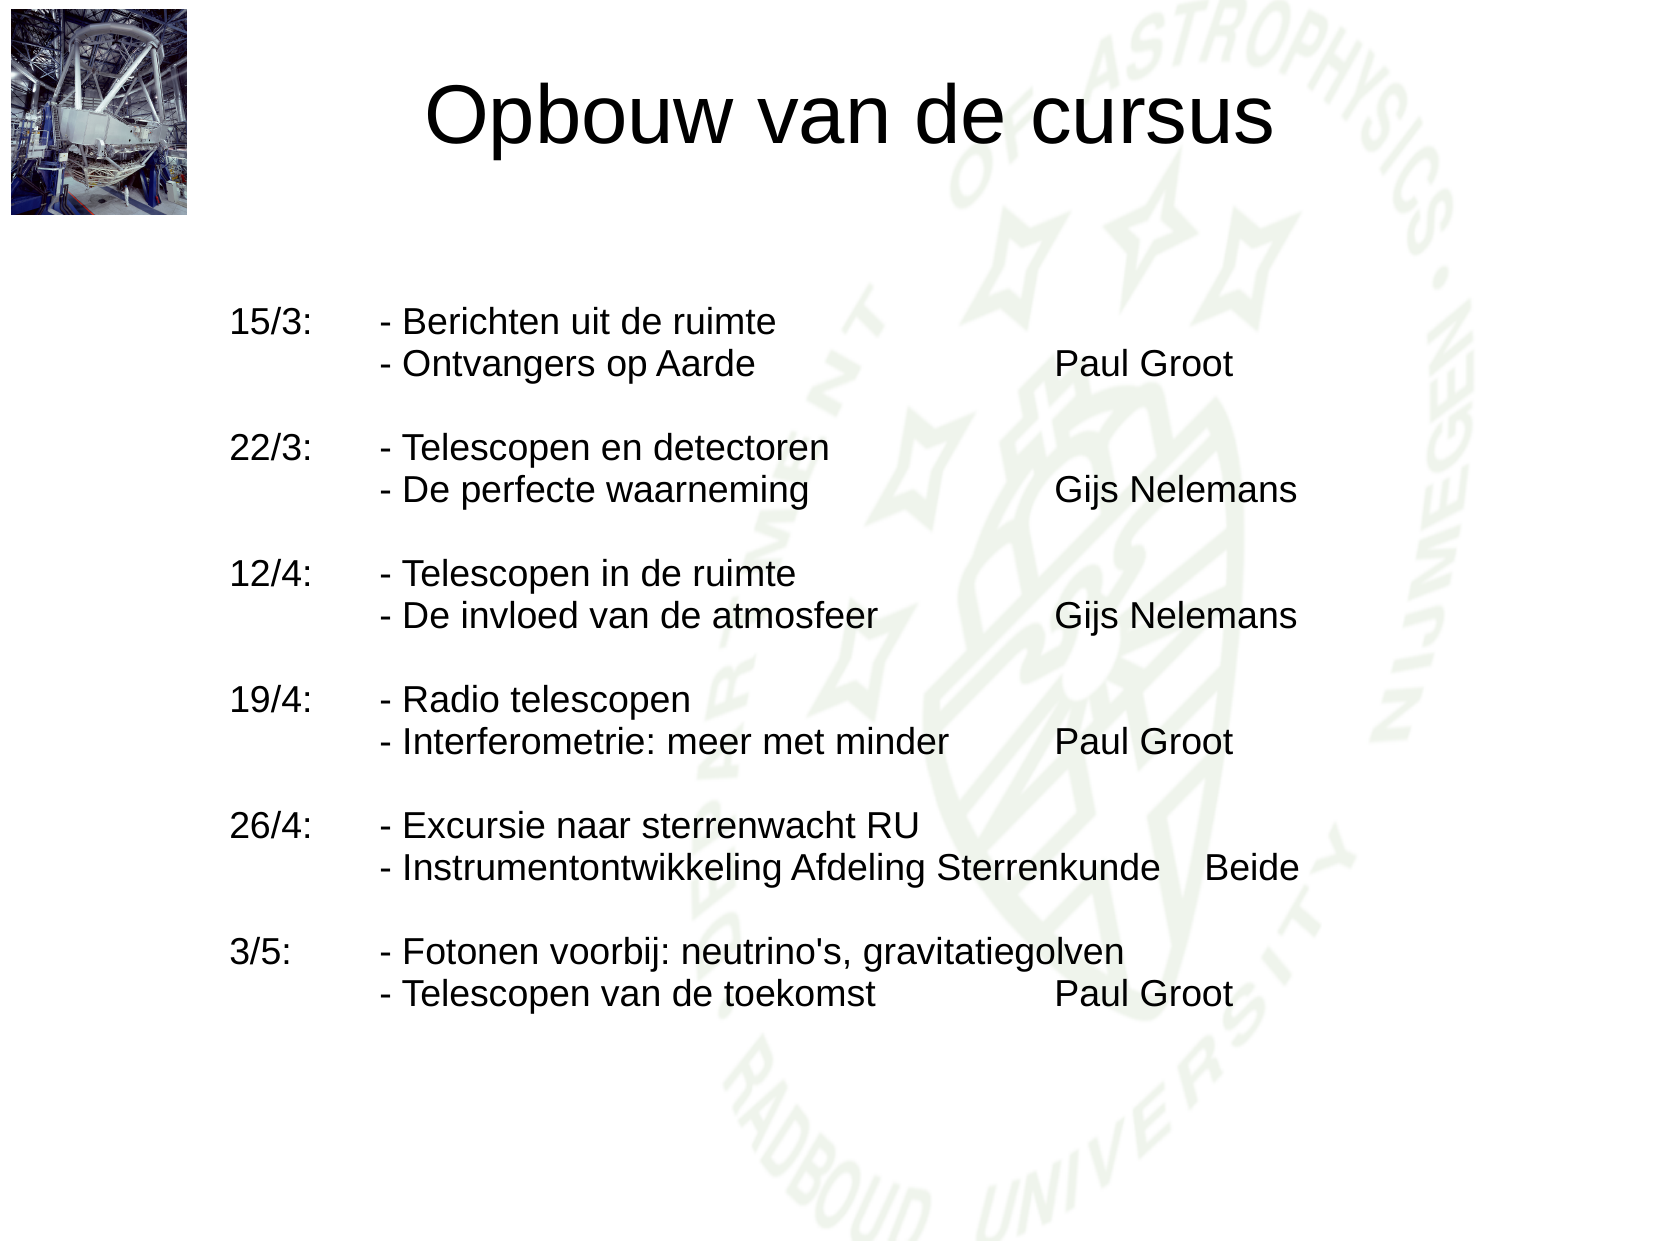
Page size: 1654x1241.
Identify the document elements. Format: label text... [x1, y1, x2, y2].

text_box Opbouw van de cursus [409, 61, 1292, 170]
picture [0, 0, 1654, 1241]
text_box 15/3: - Berichten uit de ruimte - Ontvangers op Aarde Paul Groot 22/3: - Telescopen en detectoren - De perfecte waarneming Gijs Nelemans 12/4: - Telescopen in de ruimte - De invloed van de atmosfeer Gijs Nelemans 19/4: - Radio telescopen - Interferometrie: meer met minder Paul Groot 26/4: - Excursie naar sterrenwacht RU - Instrumentontwikkeling Afdeling Sterrenkunde Beide 3/5: - Fotonen voorbij: neutrino's, gravitatiegolven - Telescopen van de toekomst Paul Groot [214, 293, 1315, 1022]
